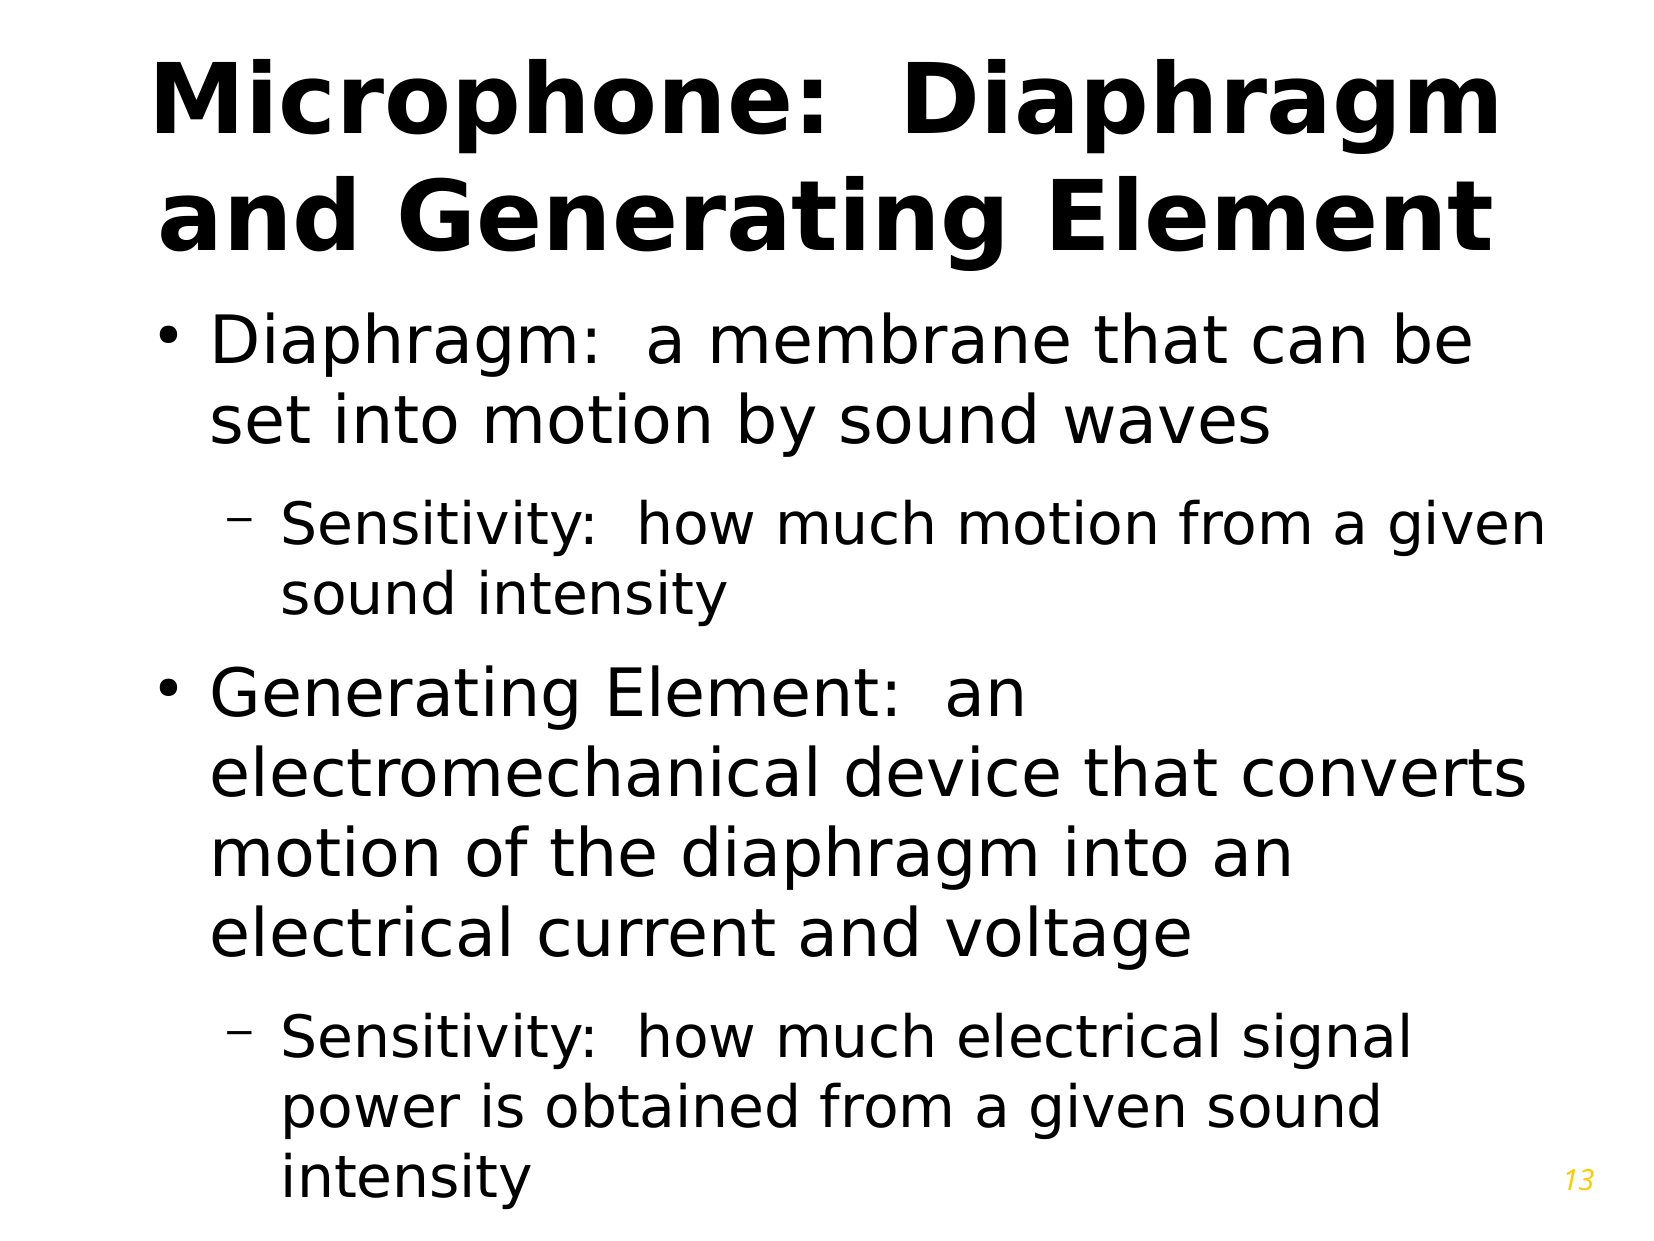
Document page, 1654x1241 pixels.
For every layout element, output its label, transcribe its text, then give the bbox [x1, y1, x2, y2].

list Diaphragm: a membrane that can be set into motion by sound waves Sensitivity: how much motion from a given sound intensity Generating Element: an electromechanical device that converts motion of the diaphragm into an electrical current and voltage Sensitivity: how much electrical signal power is obtained from a given sound intensity [124, 289, 1571, 1108]
title Microphone: Diaphragm and Generating Element [82, 49, 1571, 257]
slide_number <skaitlis> [1339, 1153, 1610, 1241]
